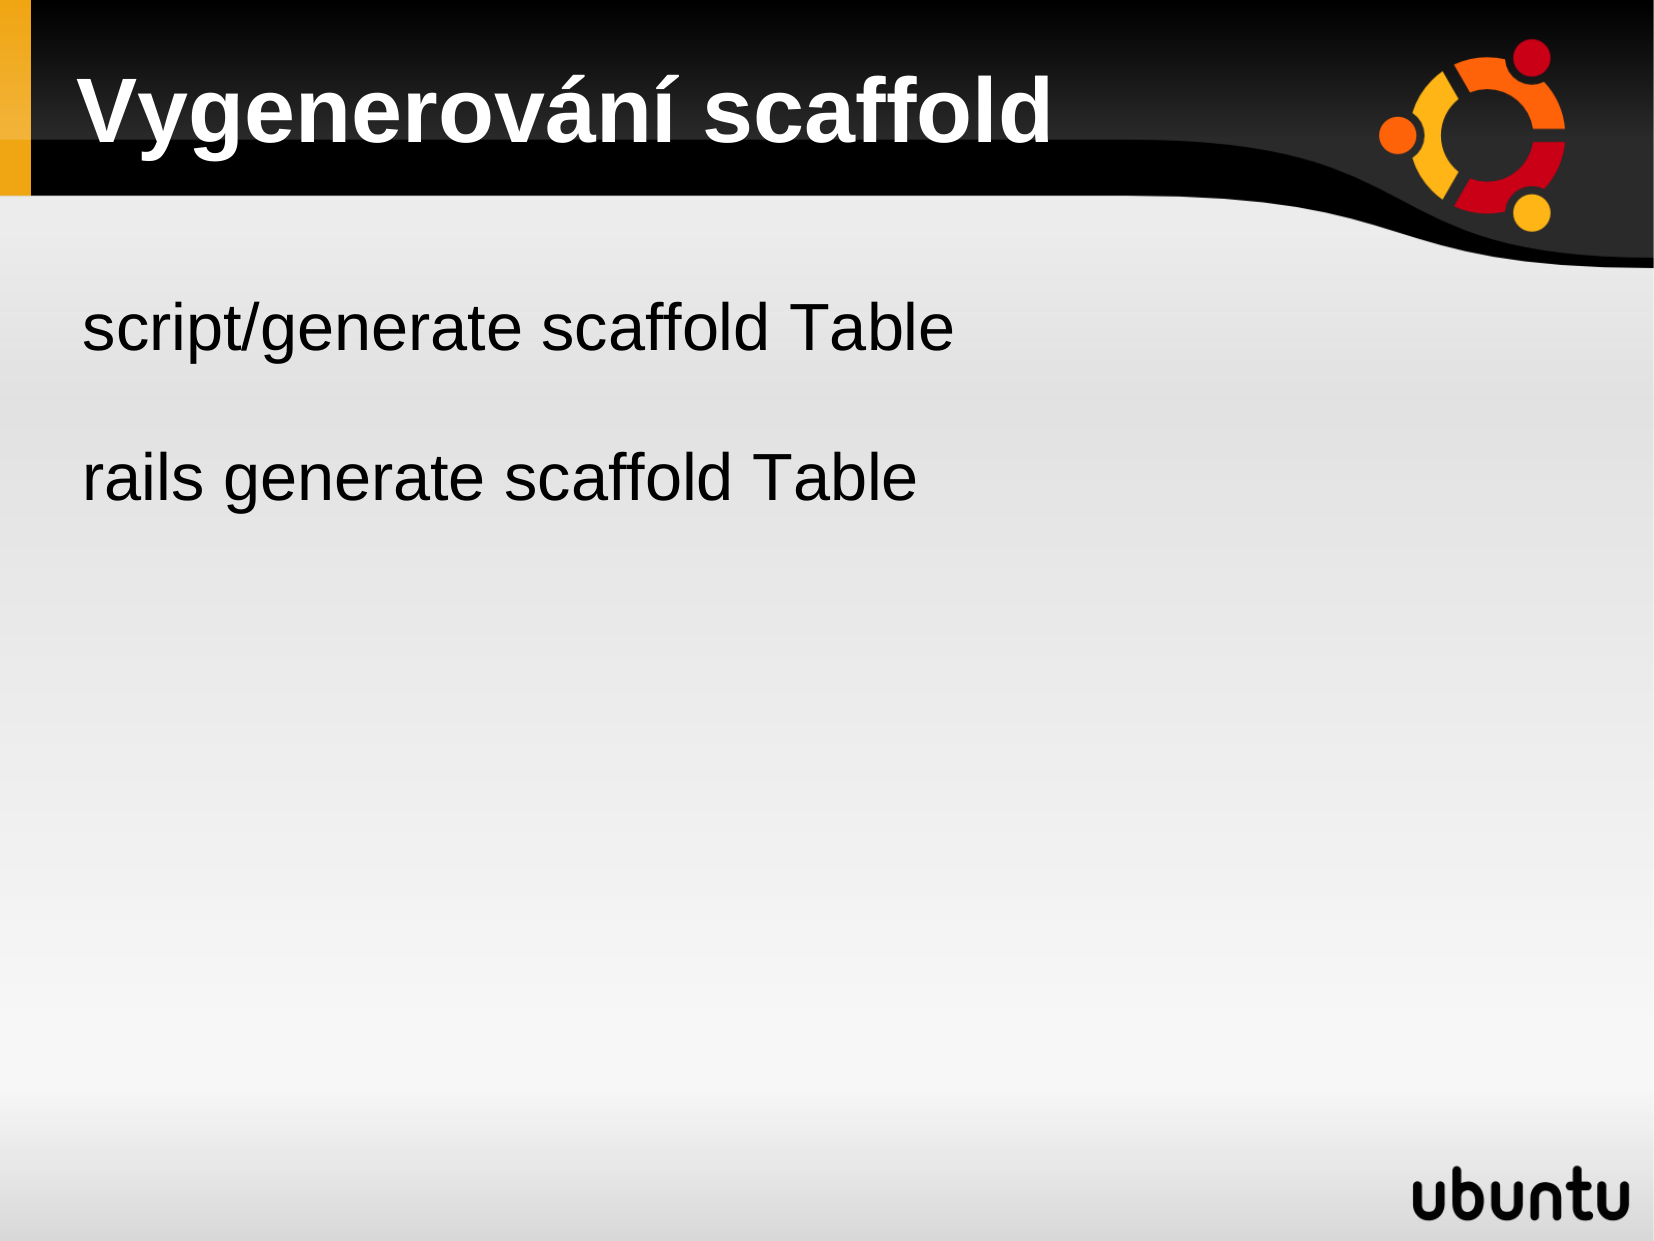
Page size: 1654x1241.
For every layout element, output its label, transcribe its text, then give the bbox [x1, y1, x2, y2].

list script/generate scaffold Table rails generate scaffold Table [82, 290, 1571, 1094]
title Vygenerování scaffold [76, 14, 1565, 207]
picture [0, 0, 1654, 1241]
